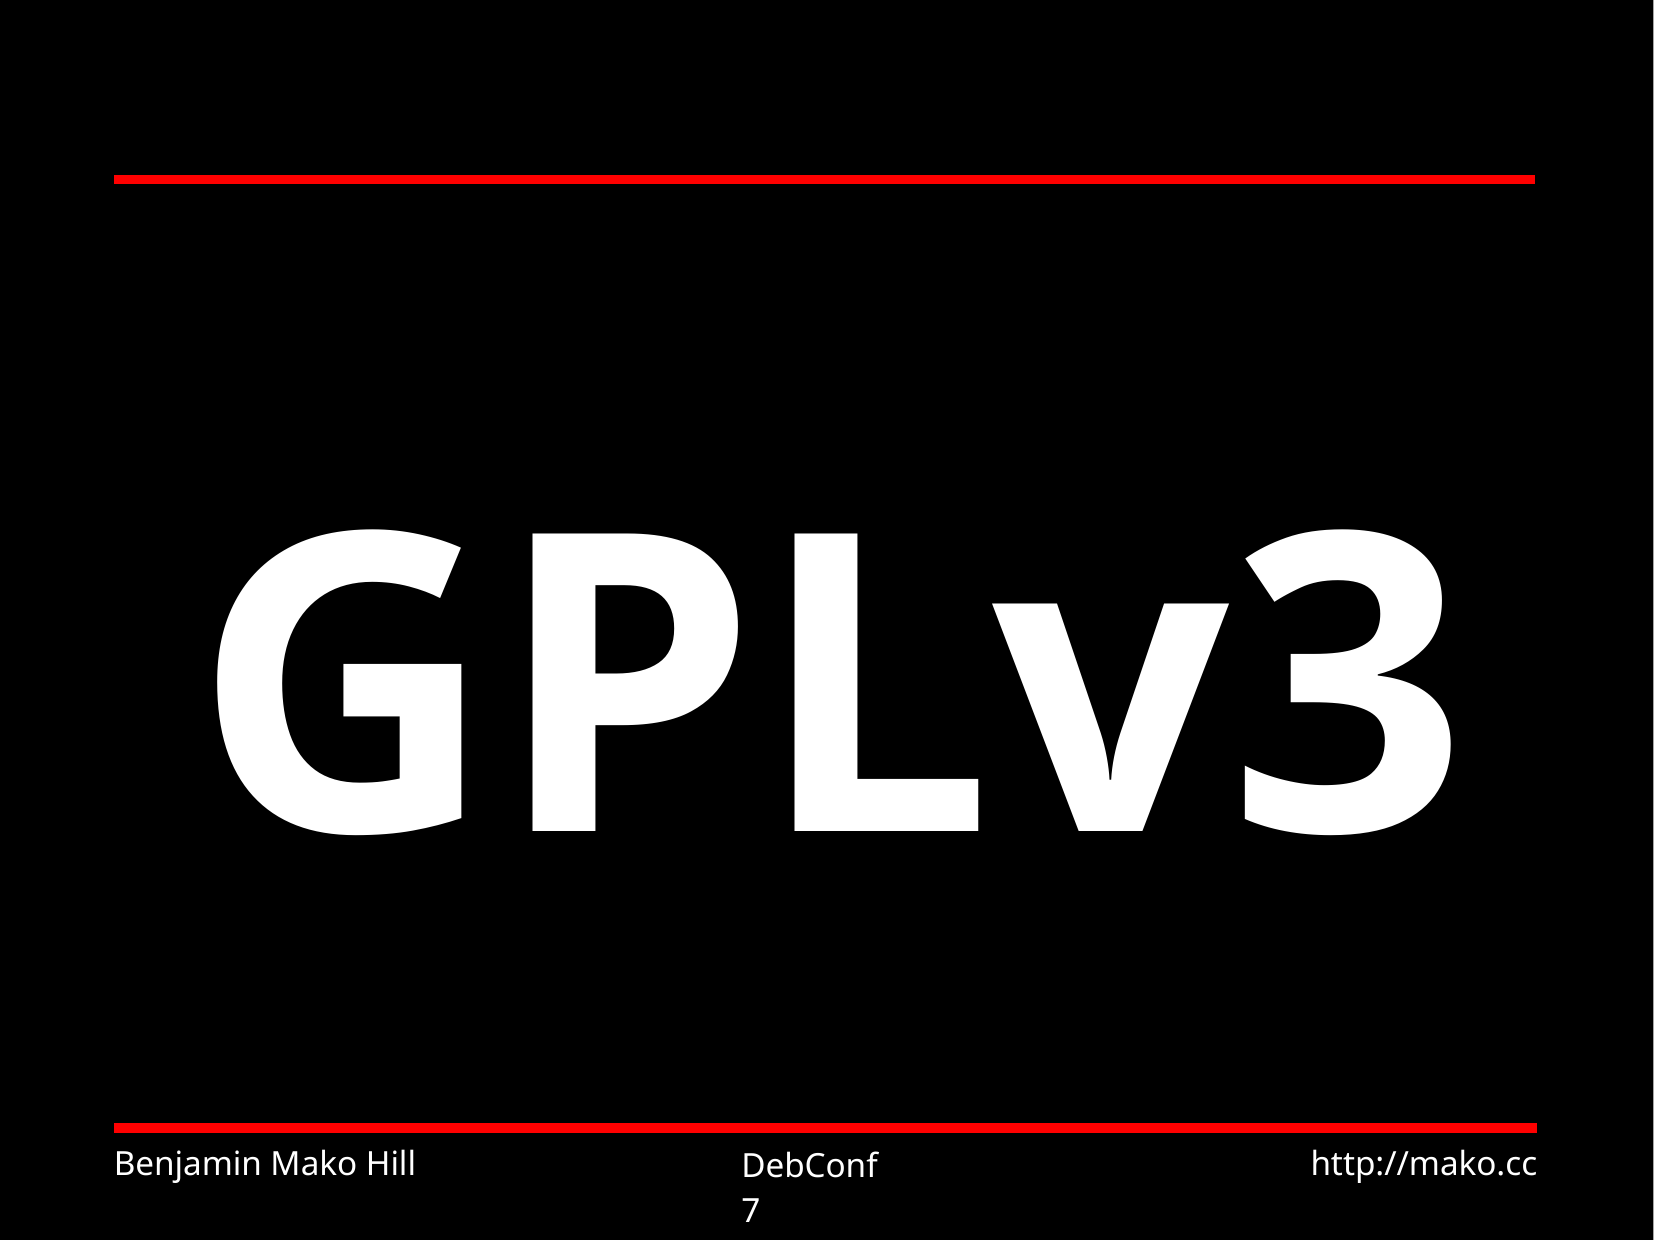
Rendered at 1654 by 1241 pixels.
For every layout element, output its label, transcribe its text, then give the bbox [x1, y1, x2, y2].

subtitle GPLv3 [133, 251, 1530, 1089]
